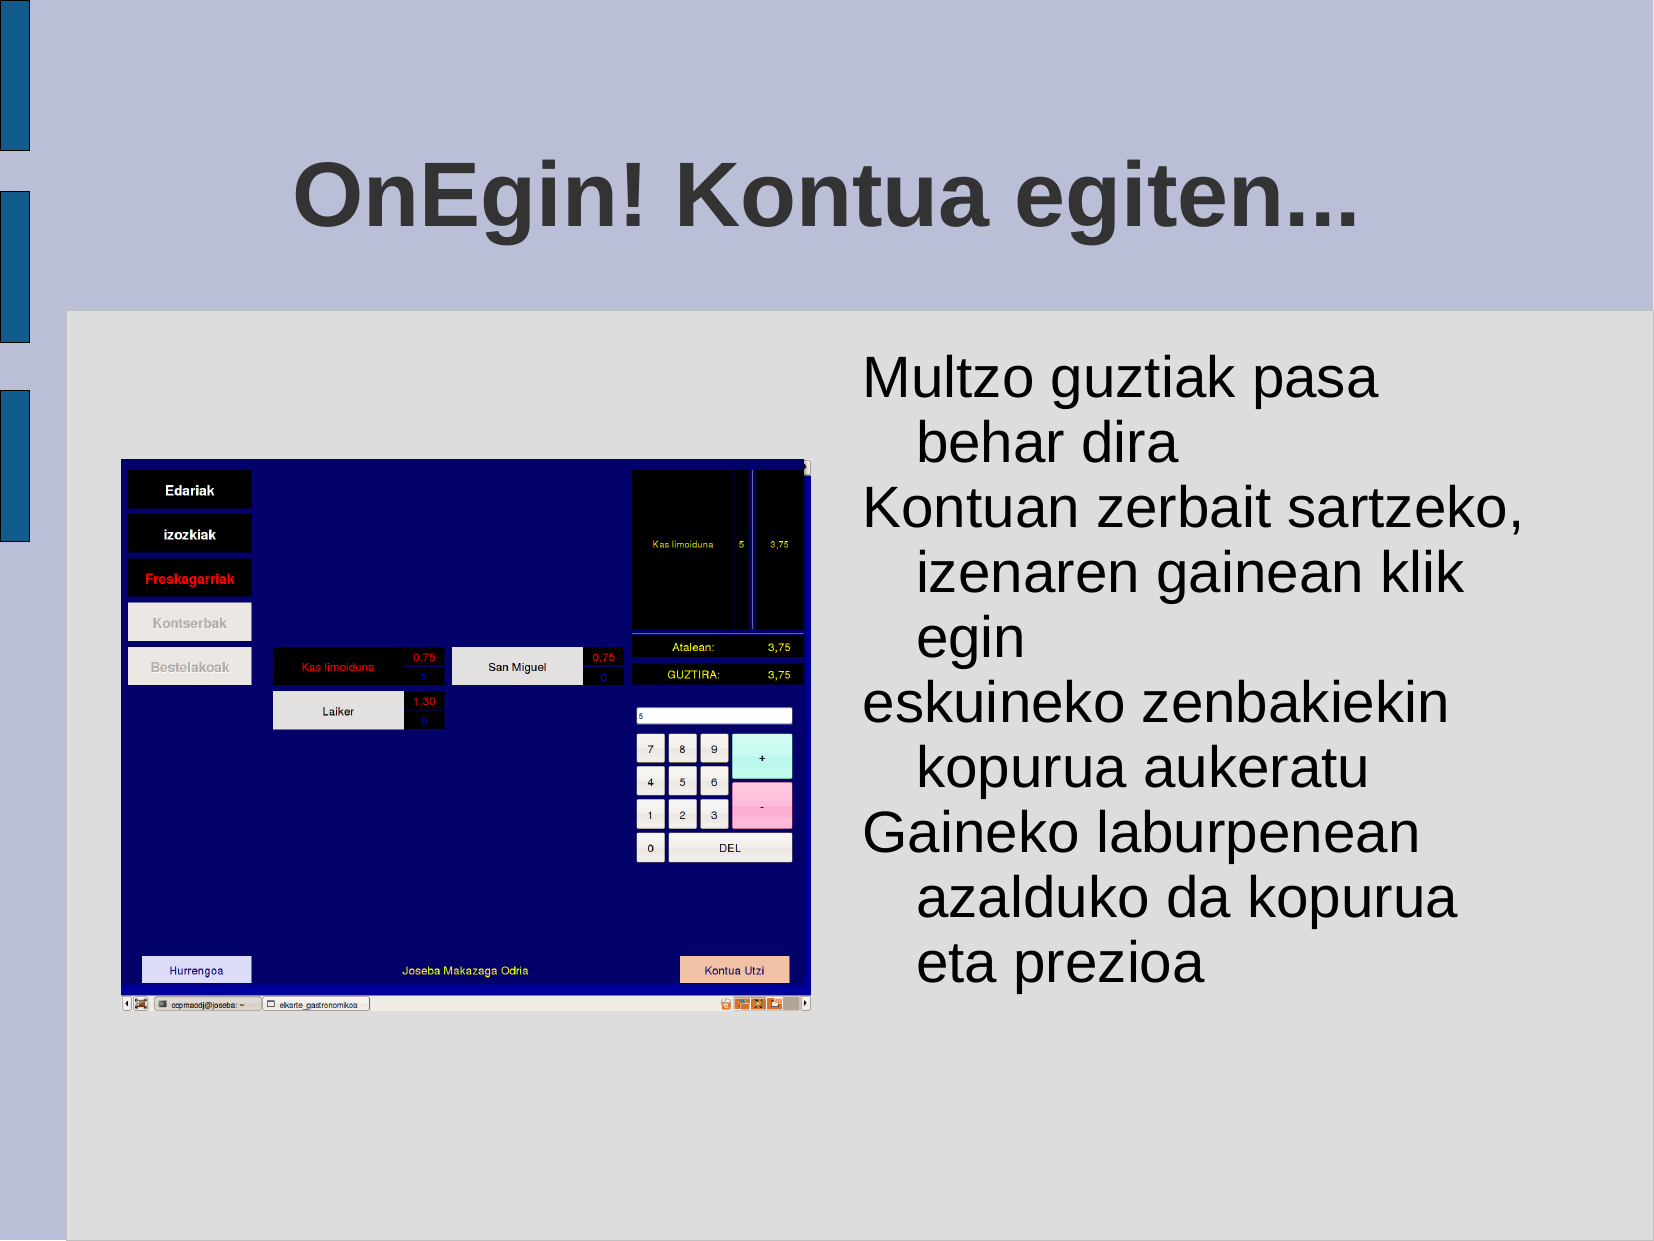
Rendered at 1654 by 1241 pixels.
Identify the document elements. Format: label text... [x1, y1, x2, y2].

title OnEgin! Kontua egiten... [121, 98, 1534, 291]
picture [121, 459, 811, 1011]
list Multzo guztiak pasa behar dira Kontuan zerbait sartzeko, izenaren gainean klik egin eskuineko zenbakiekin kopurua aukeratu Gaineko laburpenean azalduko da kopurua eta prezioa [845, 344, 1535, 1112]
